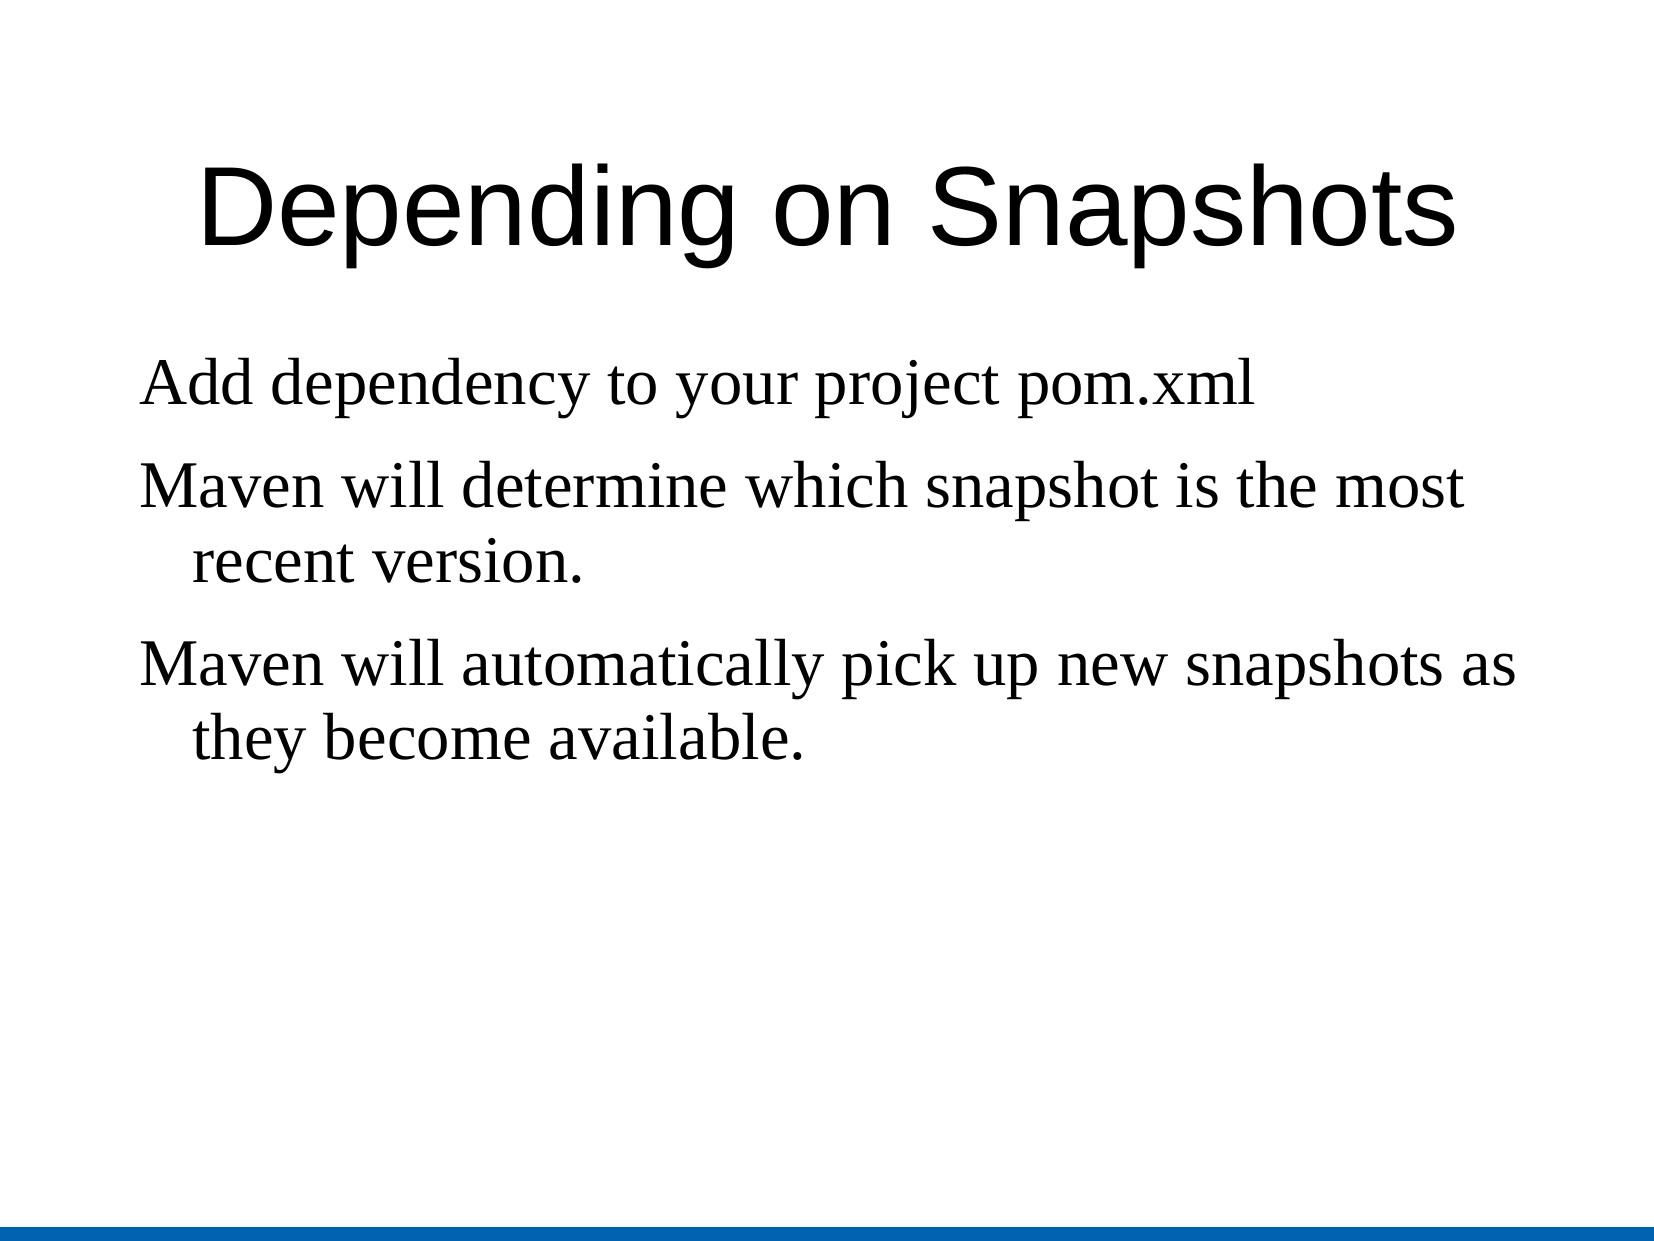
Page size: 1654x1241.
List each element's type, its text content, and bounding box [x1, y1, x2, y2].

title Depending on Snapshots [121, 102, 1533, 311]
list Add dependency to your project pom.xml Maven will determine which snapshot is the most recent version. Maven will automatically pick up new snapshots as they become available. [121, 344, 1533, 1127]
